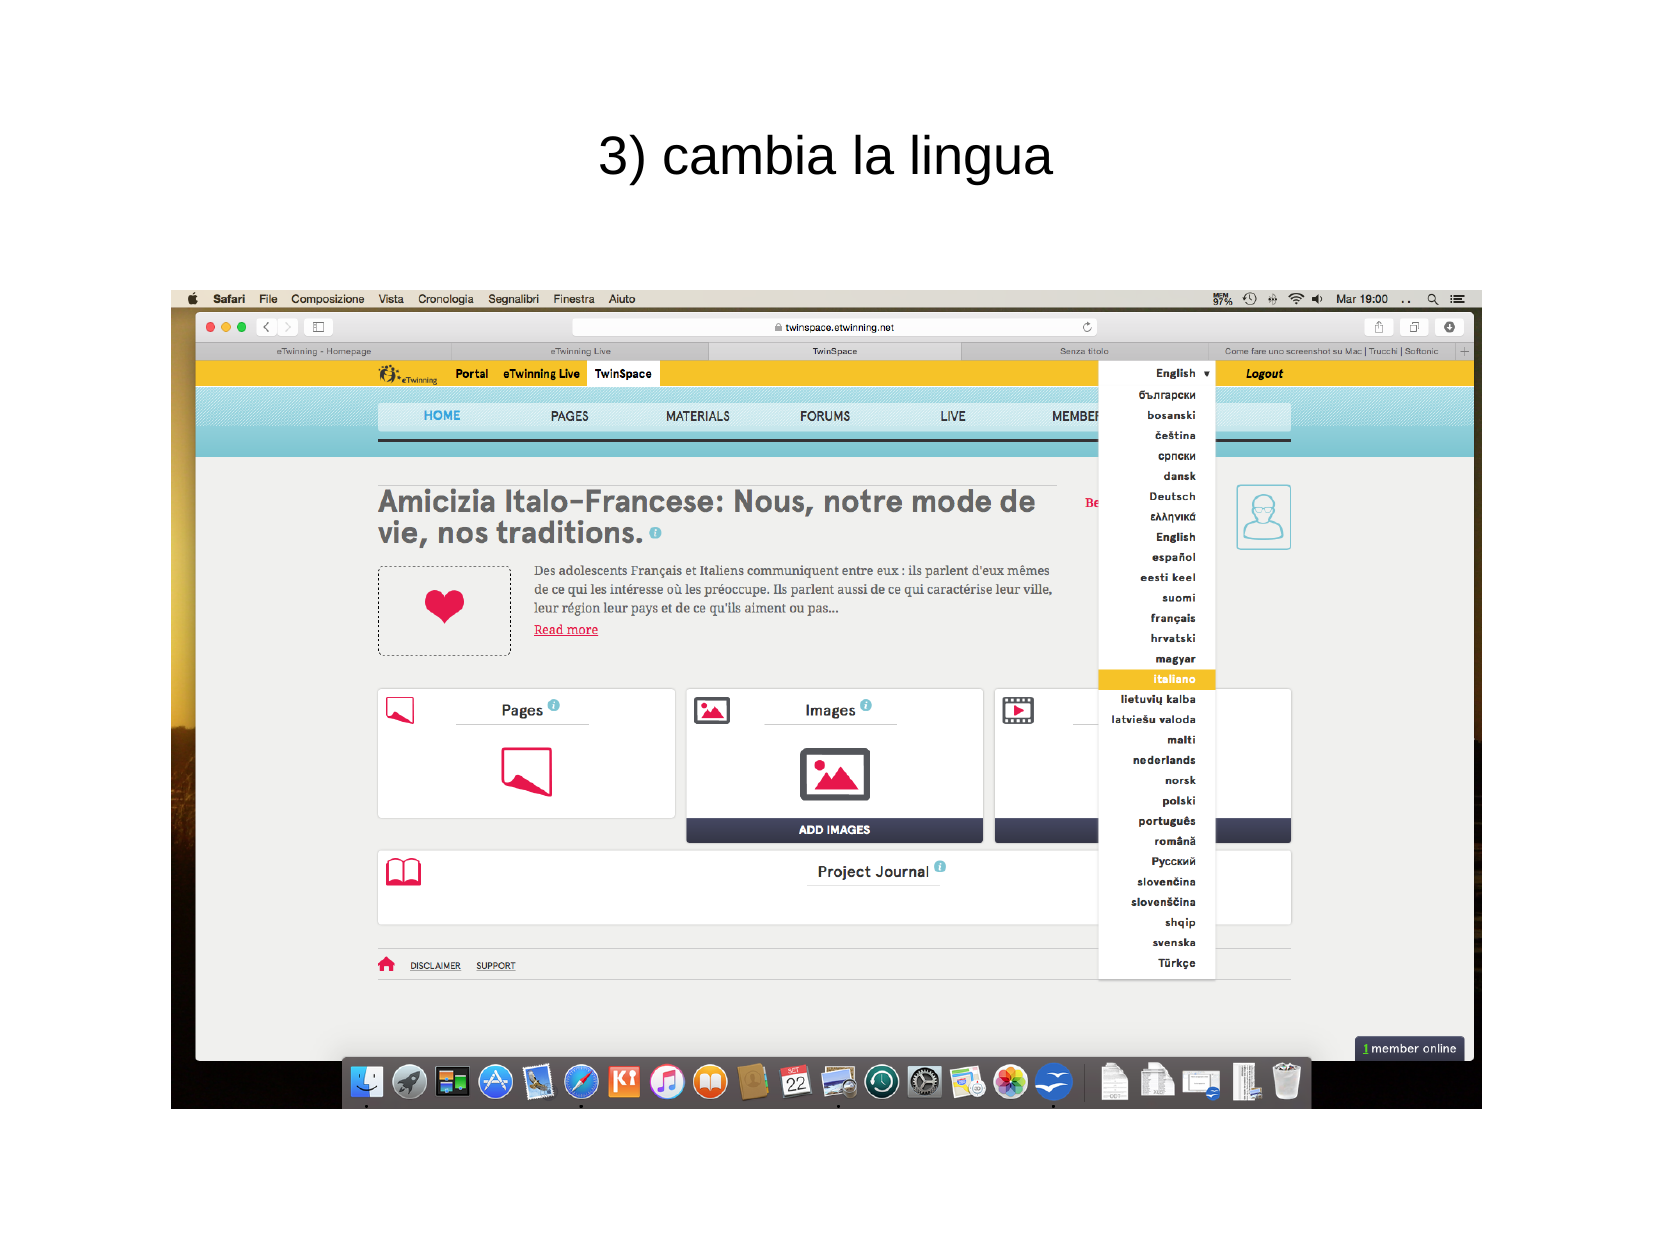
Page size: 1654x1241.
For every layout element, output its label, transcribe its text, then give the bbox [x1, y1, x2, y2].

title 3) cambia la lingua [82, 49, 1571, 257]
picture [171, 290, 1482, 1109]
